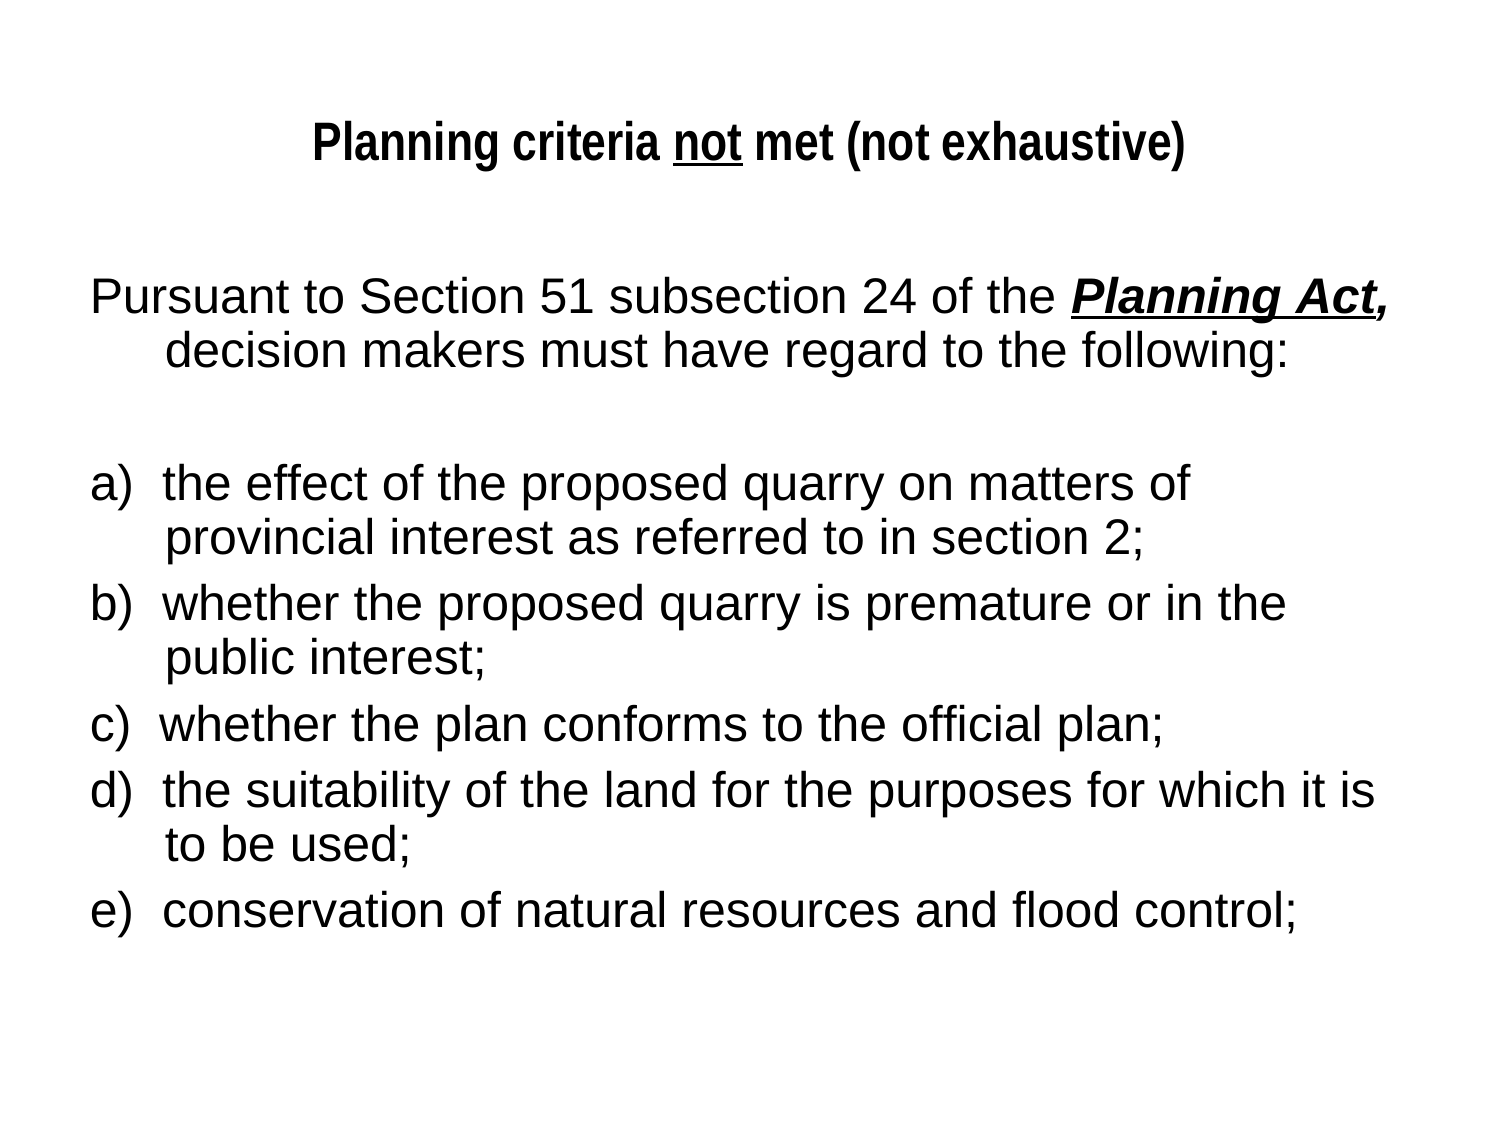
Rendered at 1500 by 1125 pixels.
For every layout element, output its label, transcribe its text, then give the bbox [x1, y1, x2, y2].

list Pursuant to Section 51 subsection 24 of the Planning Act, decision makers must have regard to the following: a) the effect of the proposed quarry on matters of provincial interest as referred to in section 2; b) whether the proposed quarry is premature or in the public interest; c) whether the plan conforms to the official plan; d) the suitability of the land for the purposes for which it is to be used; e) conservation of natural resources and flood control; [75, 262, 1426, 1005]
title Planning criteria not met (not exhaustive) [75, 45, 1426, 233]
